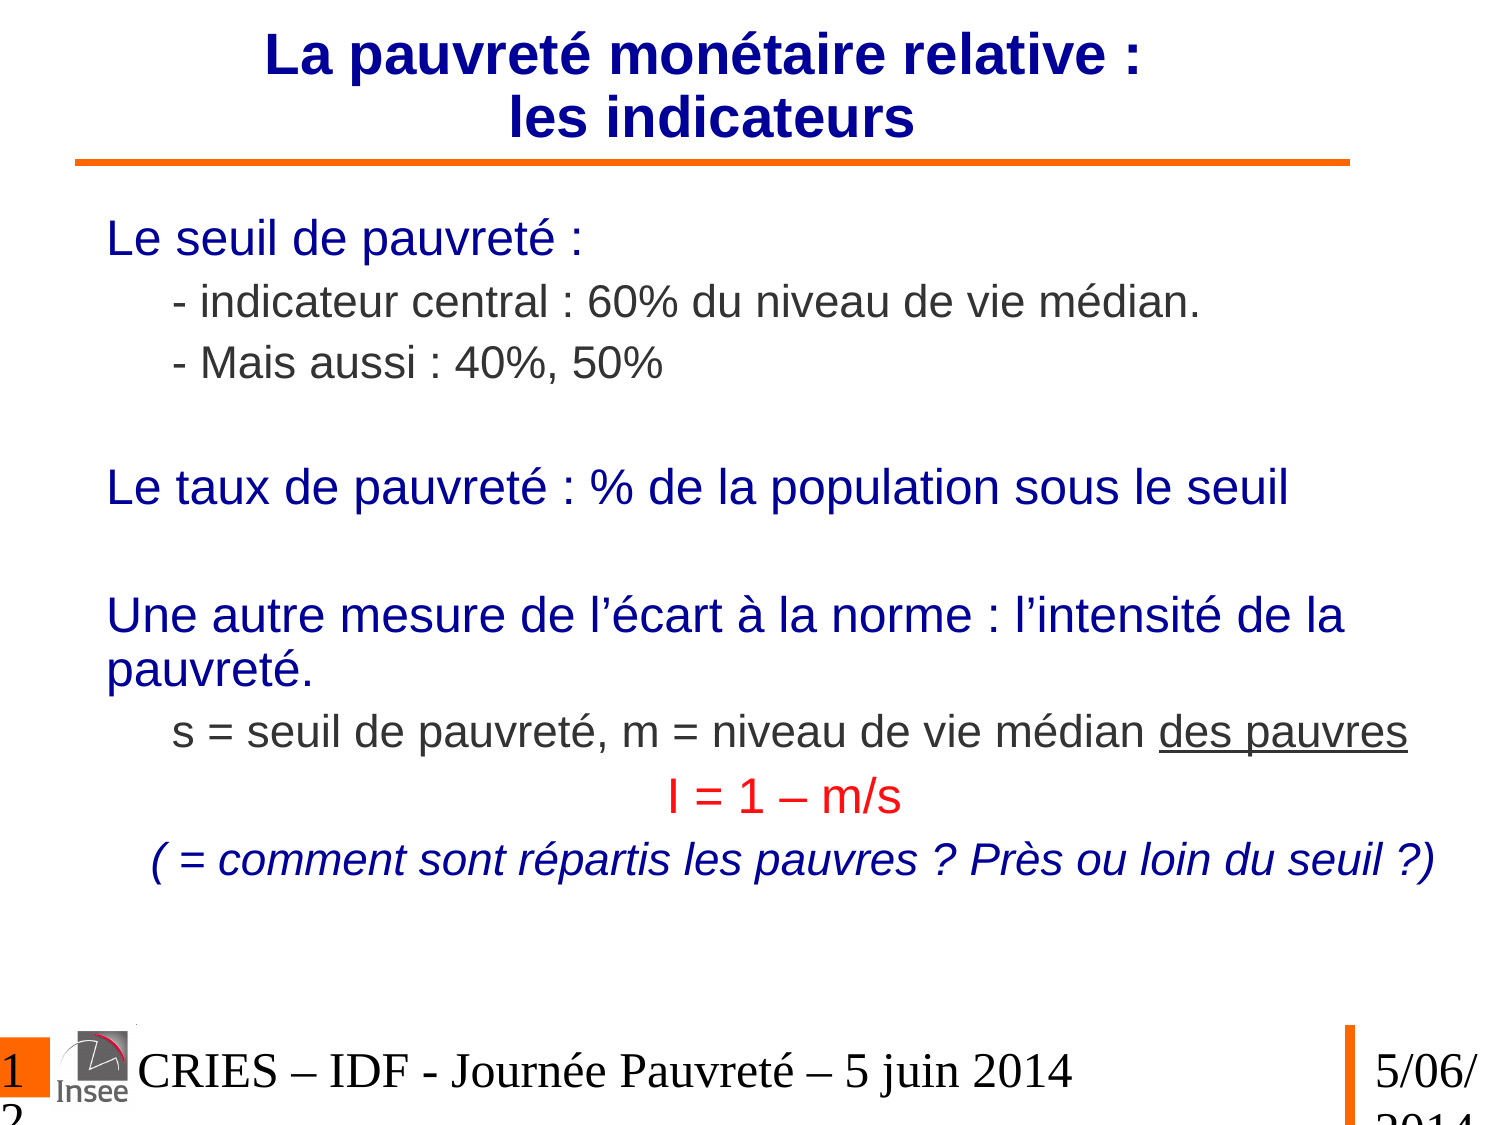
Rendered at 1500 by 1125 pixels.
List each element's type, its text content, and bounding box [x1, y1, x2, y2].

title La pauvreté monétaire relative : les indicateurs [75, 24, 1351, 151]
picture [50, 1024, 137, 1113]
list Le seuil de pauvreté : - indicateur central : 60% du niveau de vie médian. - Mais aussi : 40%, 50% Le taux de pauvreté : % de la population sous le seuil Une autre mesure de l’écart à la norme : l’intensité de la pauvreté. s = seuil de pauvreté, m = niveau de vie médian des pauvres I = 1 – m/s ( = comment sont répartis les pauvres ? Près ou loin du seuil ?) [50, 212, 1463, 1000]
